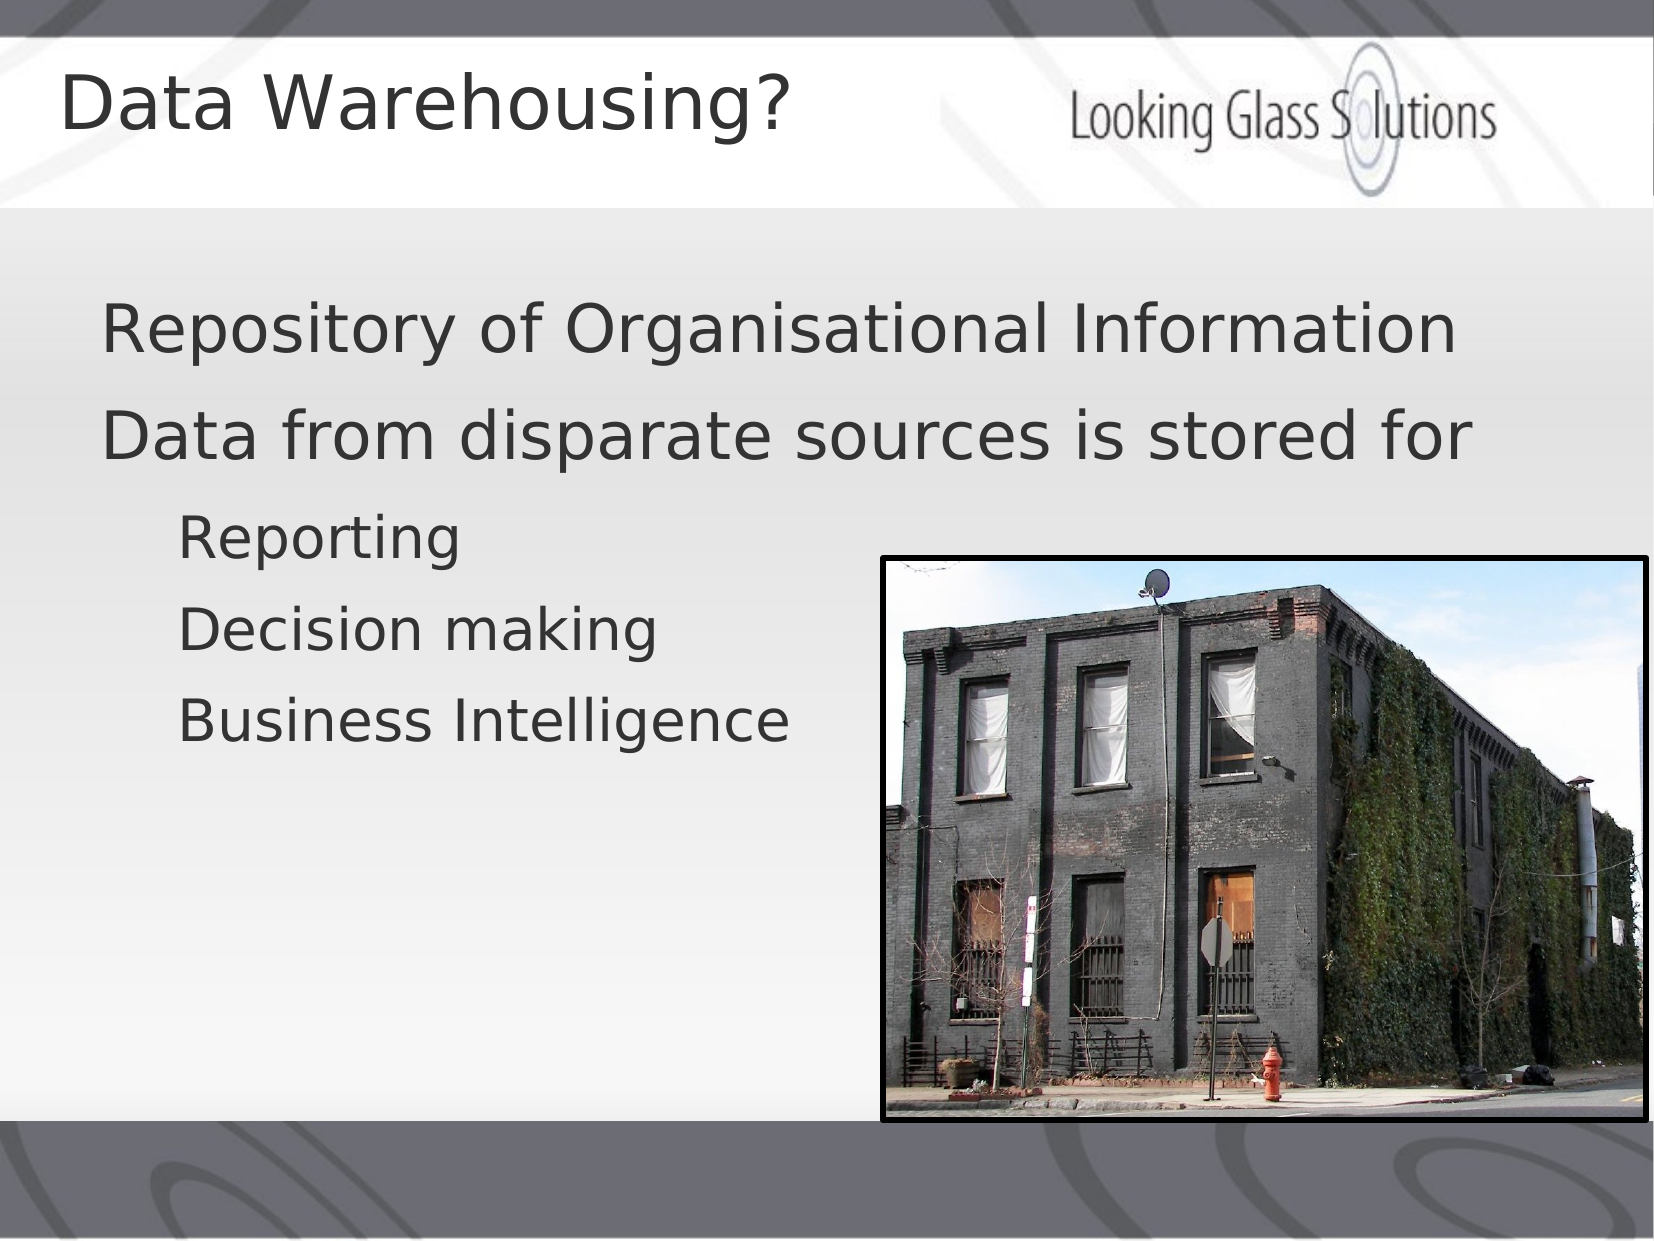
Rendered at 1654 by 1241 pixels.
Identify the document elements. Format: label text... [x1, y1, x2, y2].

list Repository of Organisational Information Data from disparate sources is stored for Reporting Decision making Business Intelligence [82, 290, 1571, 1109]
picture [0, 0, 1654, 1241]
title Data Warehousing? [59, 29, 1270, 178]
